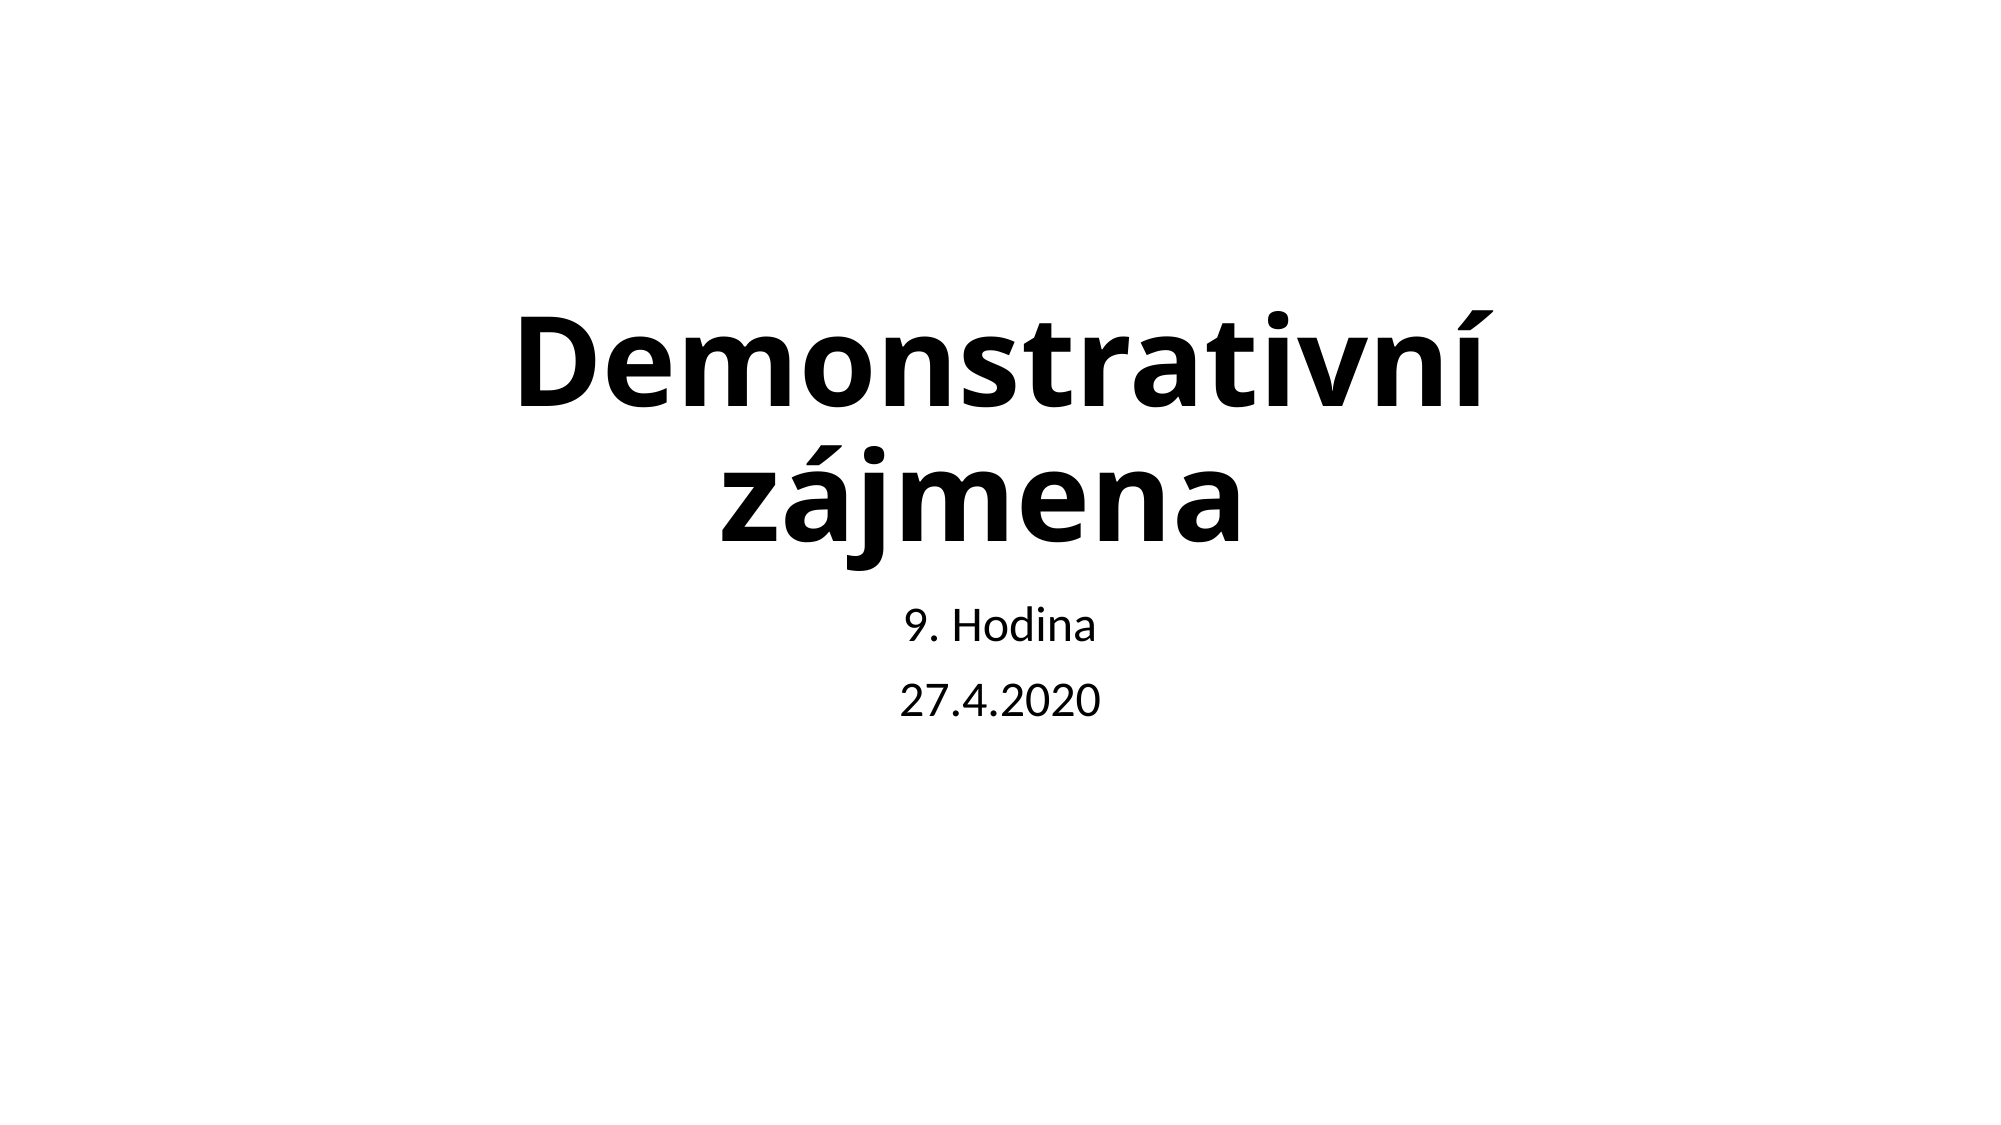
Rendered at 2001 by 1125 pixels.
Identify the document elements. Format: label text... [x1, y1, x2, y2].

title Demonstrativní zájmena [249, 184, 1750, 576]
subtitle 9. Hodina 27.4.2020 [249, 590, 1750, 863]
